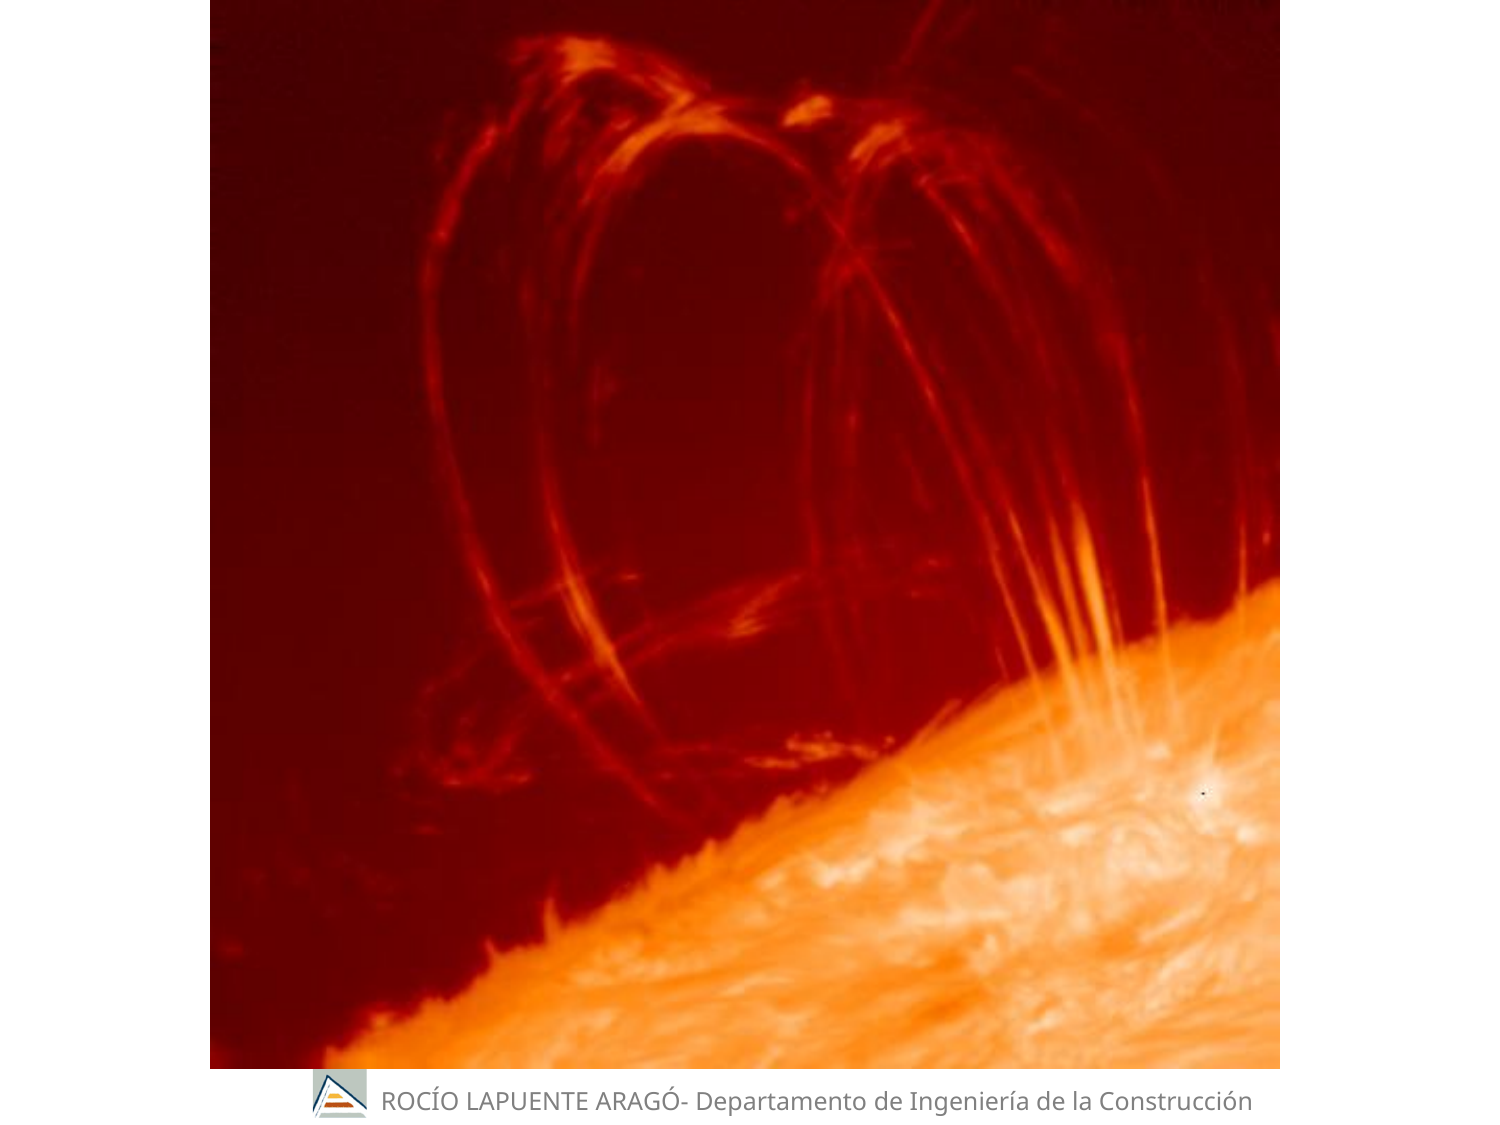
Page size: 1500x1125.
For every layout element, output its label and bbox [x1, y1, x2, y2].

picture [210, 0, 1280, 1069]
